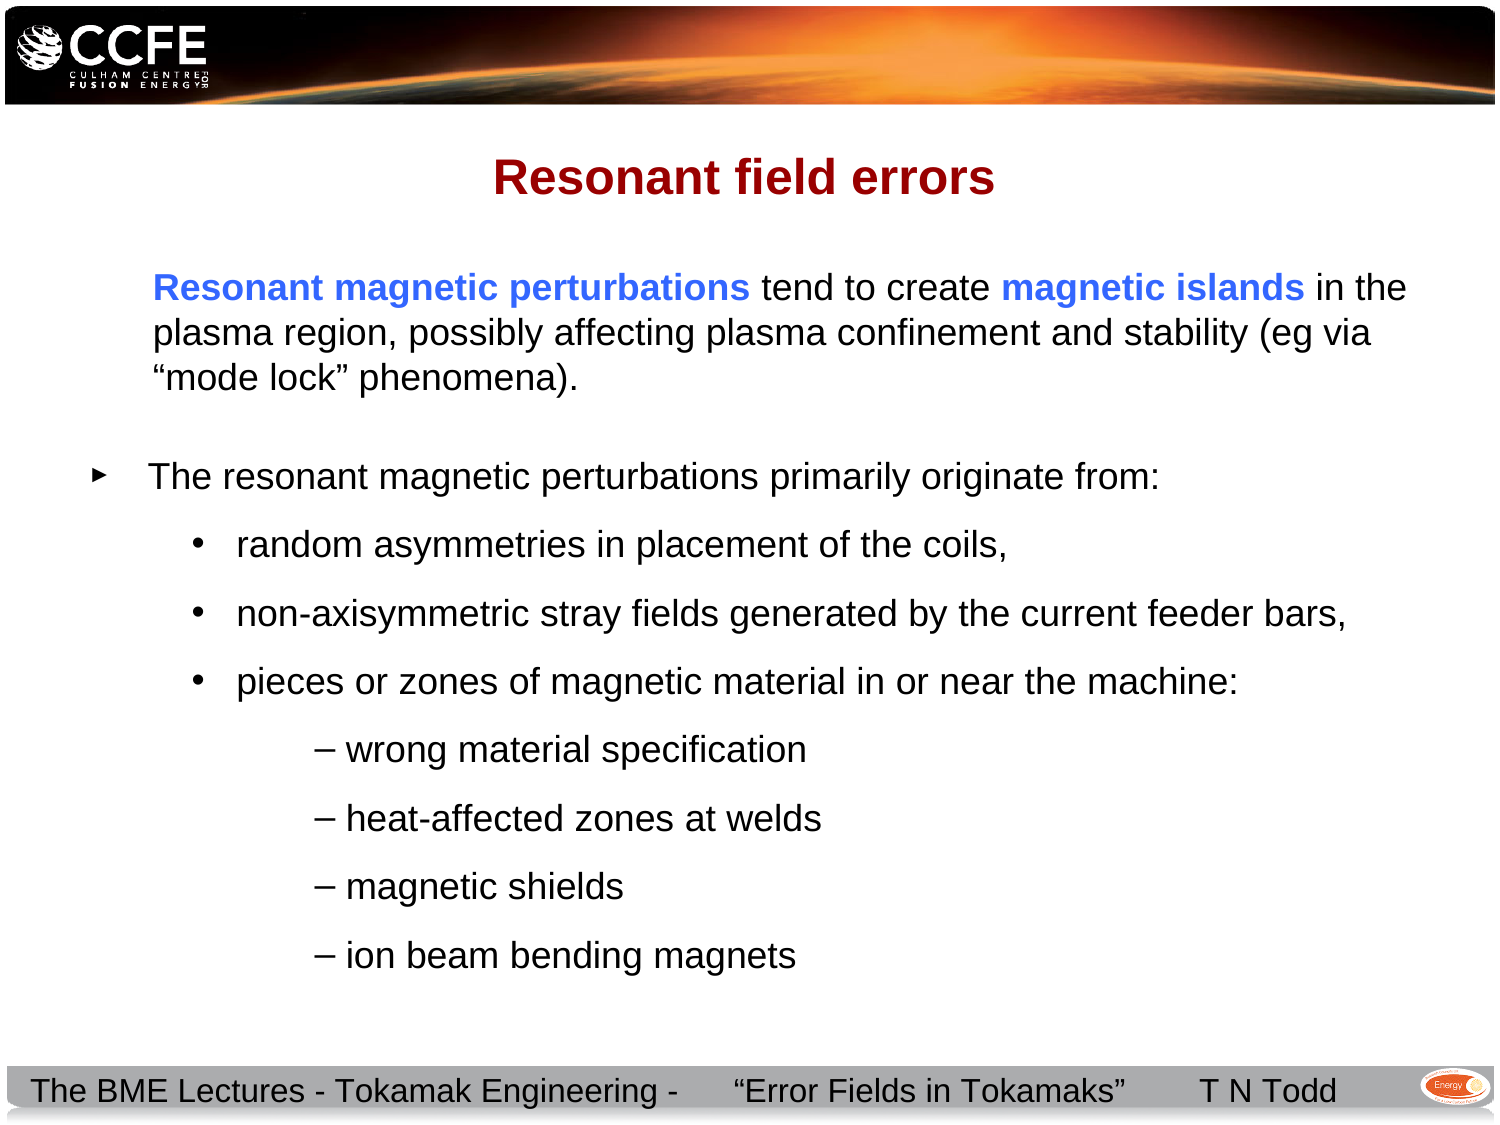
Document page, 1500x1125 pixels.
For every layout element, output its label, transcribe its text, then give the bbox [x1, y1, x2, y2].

text_box Resonant magnetic perturbations tend to create magnetic islands in the plasma region, possibly affecting plasma confinement and stability (eg via “mode lock” phenomena). [57, 255, 1434, 406]
text_box The resonant magnetic perturbations primarily originate from: random asymmetries in placement of the coils, non-axisymmetric stray fields generated by the current feeder bars, pieces or zones of magnetic material in or near the machine: wrong material specification heat-affected zones at welds magnetic shields ion beam bending magnets [0, 444, 1418, 984]
text_box Resonant field errors [442, 137, 1046, 213]
picture [1421, 1067, 1490, 1106]
picture [5, 6, 1495, 105]
